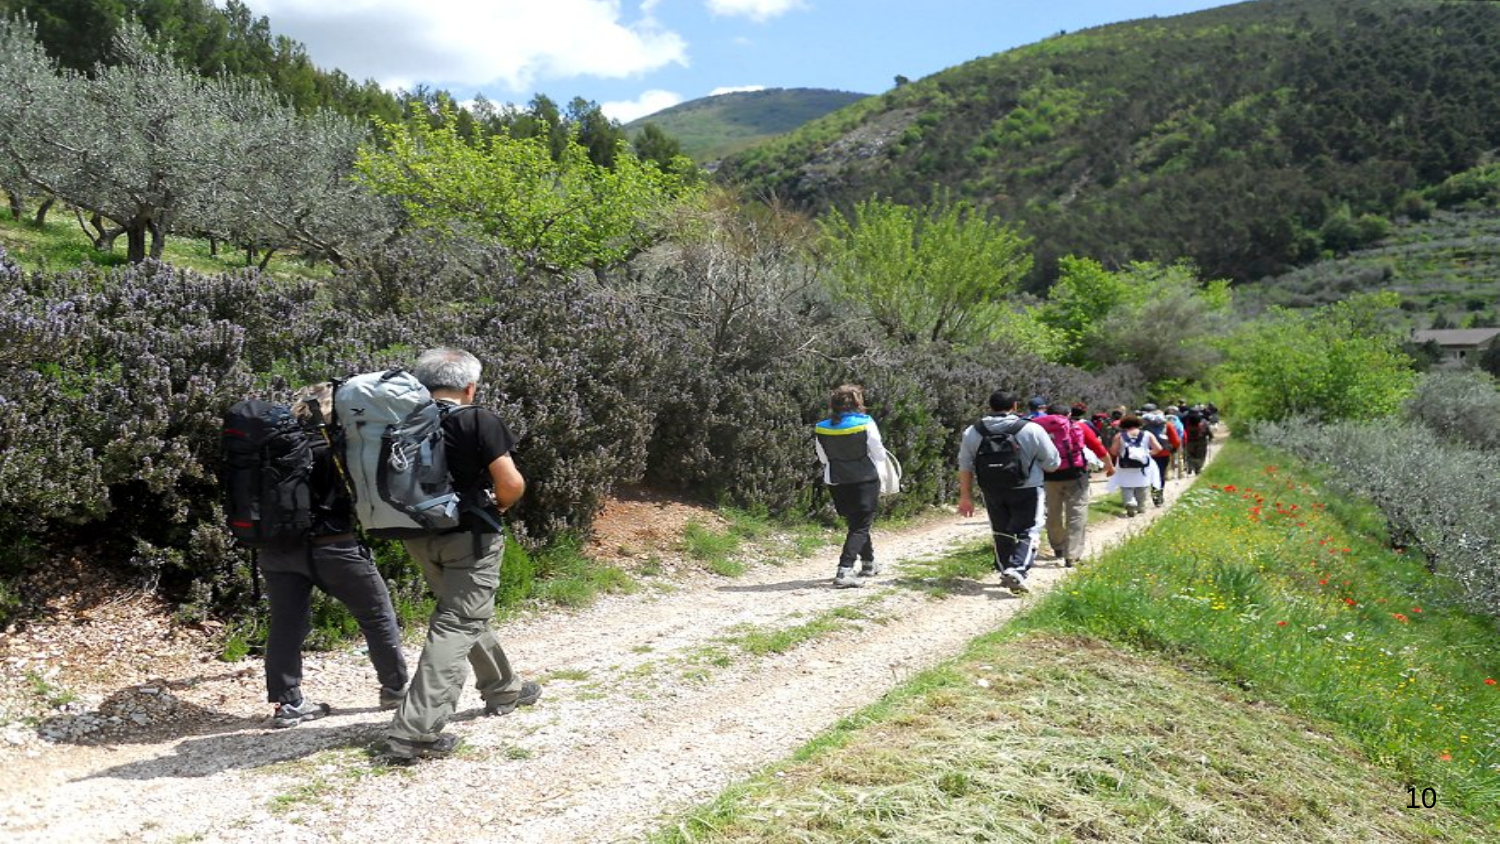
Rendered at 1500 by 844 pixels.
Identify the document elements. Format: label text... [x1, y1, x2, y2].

picture [0, 0, 1500, 844]
slide_number 18 [1389, 764, 1480, 830]
